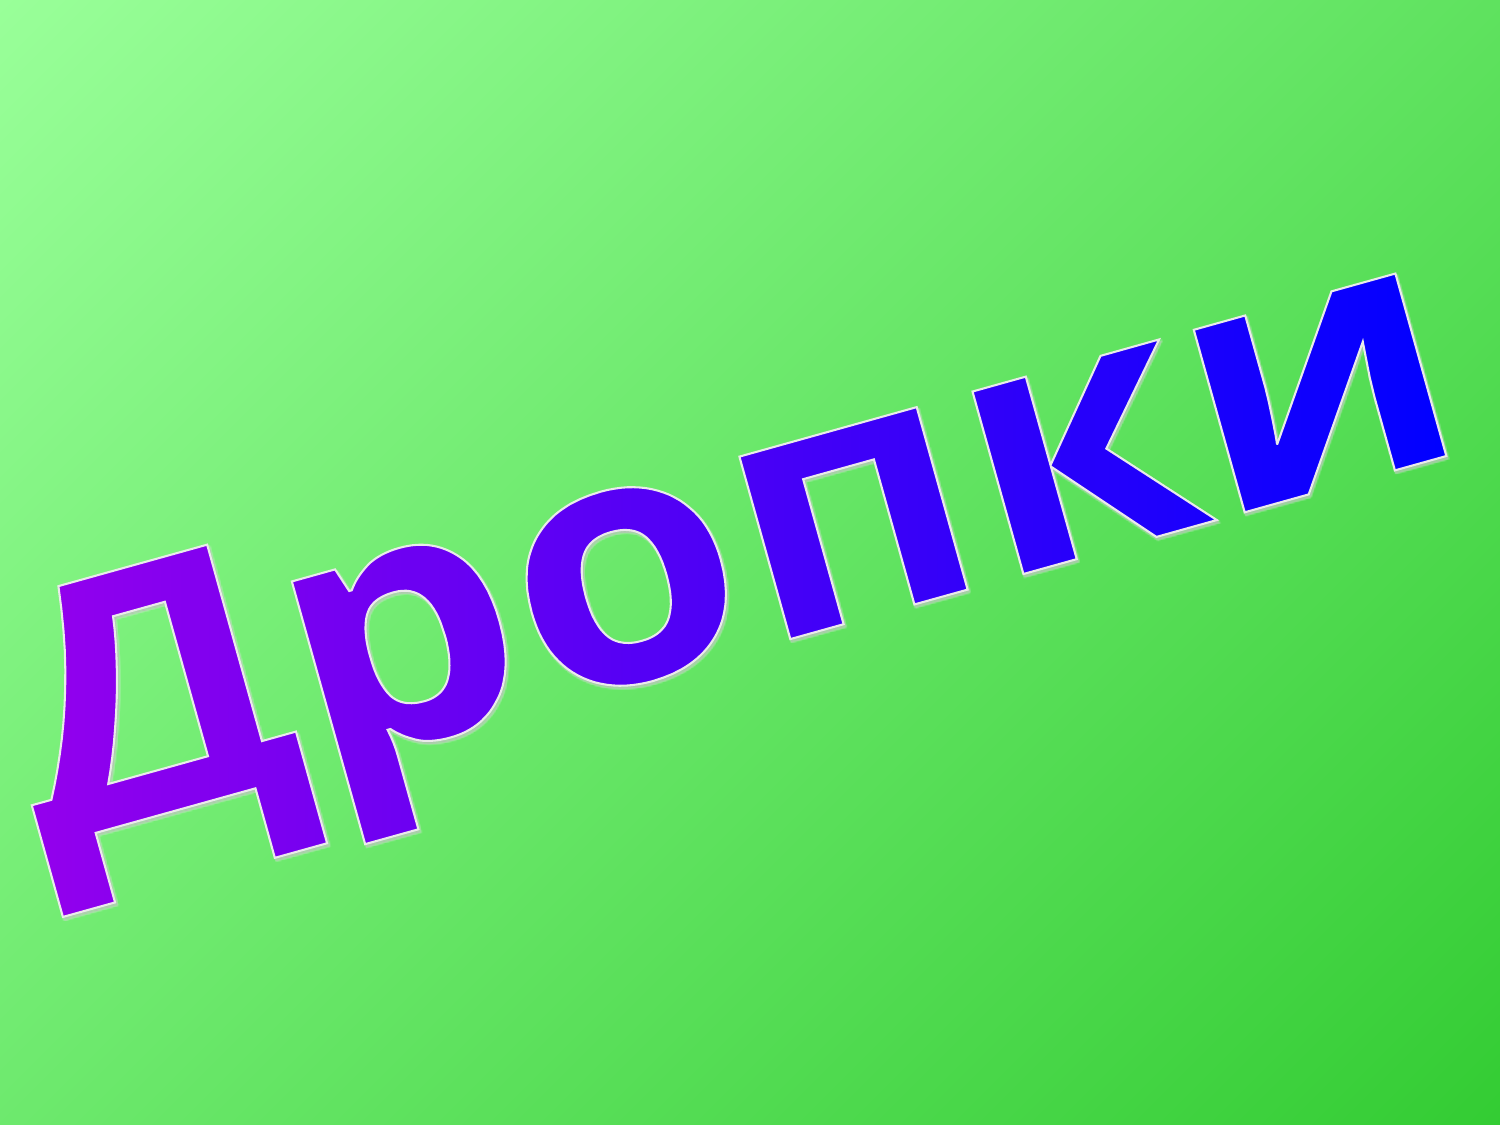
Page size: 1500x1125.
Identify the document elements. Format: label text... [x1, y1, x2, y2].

text_box Дропки [291, 544, 506, 845]
text_box Дропки [526, 487, 726, 686]
text_box Дропки [31, 544, 328, 917]
text_box Дропки [739, 407, 968, 640]
text_box Дропки [972, 339, 1217, 575]
text_box Дропки [1193, 273, 1447, 513]
